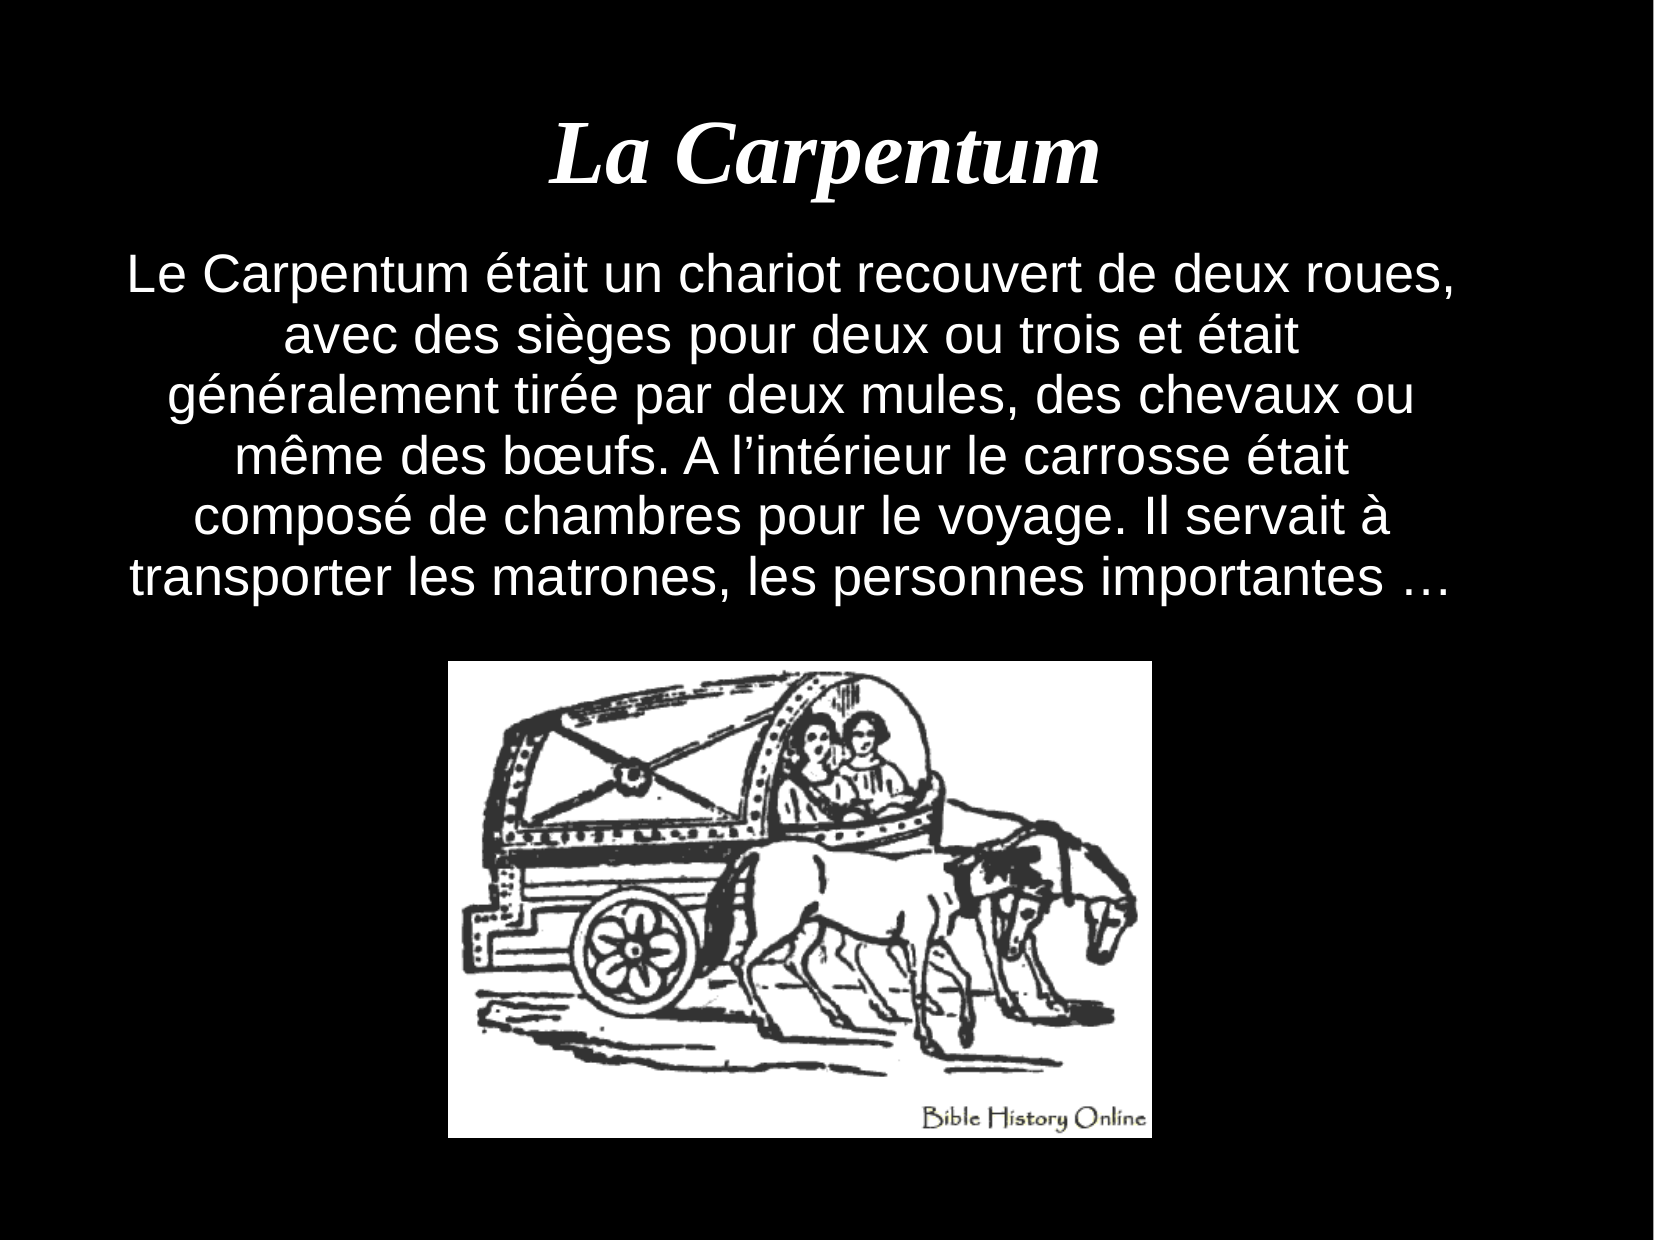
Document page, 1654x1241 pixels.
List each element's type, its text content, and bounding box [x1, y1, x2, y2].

title La Carpentum [82, 49, 1571, 257]
picture [448, 661, 1152, 1138]
text_box Le Carpentum était un chariot recouvert de deux roues, avec des sièges pour deux ou trois et était généralement tirée par deux mules, des chevaux ou même des bœufs. A l’intérieur le carrosse était composé de chambres pour le voyage. Il servait à transporter les matrones, les personnes importantes … [108, 236, 1477, 615]
